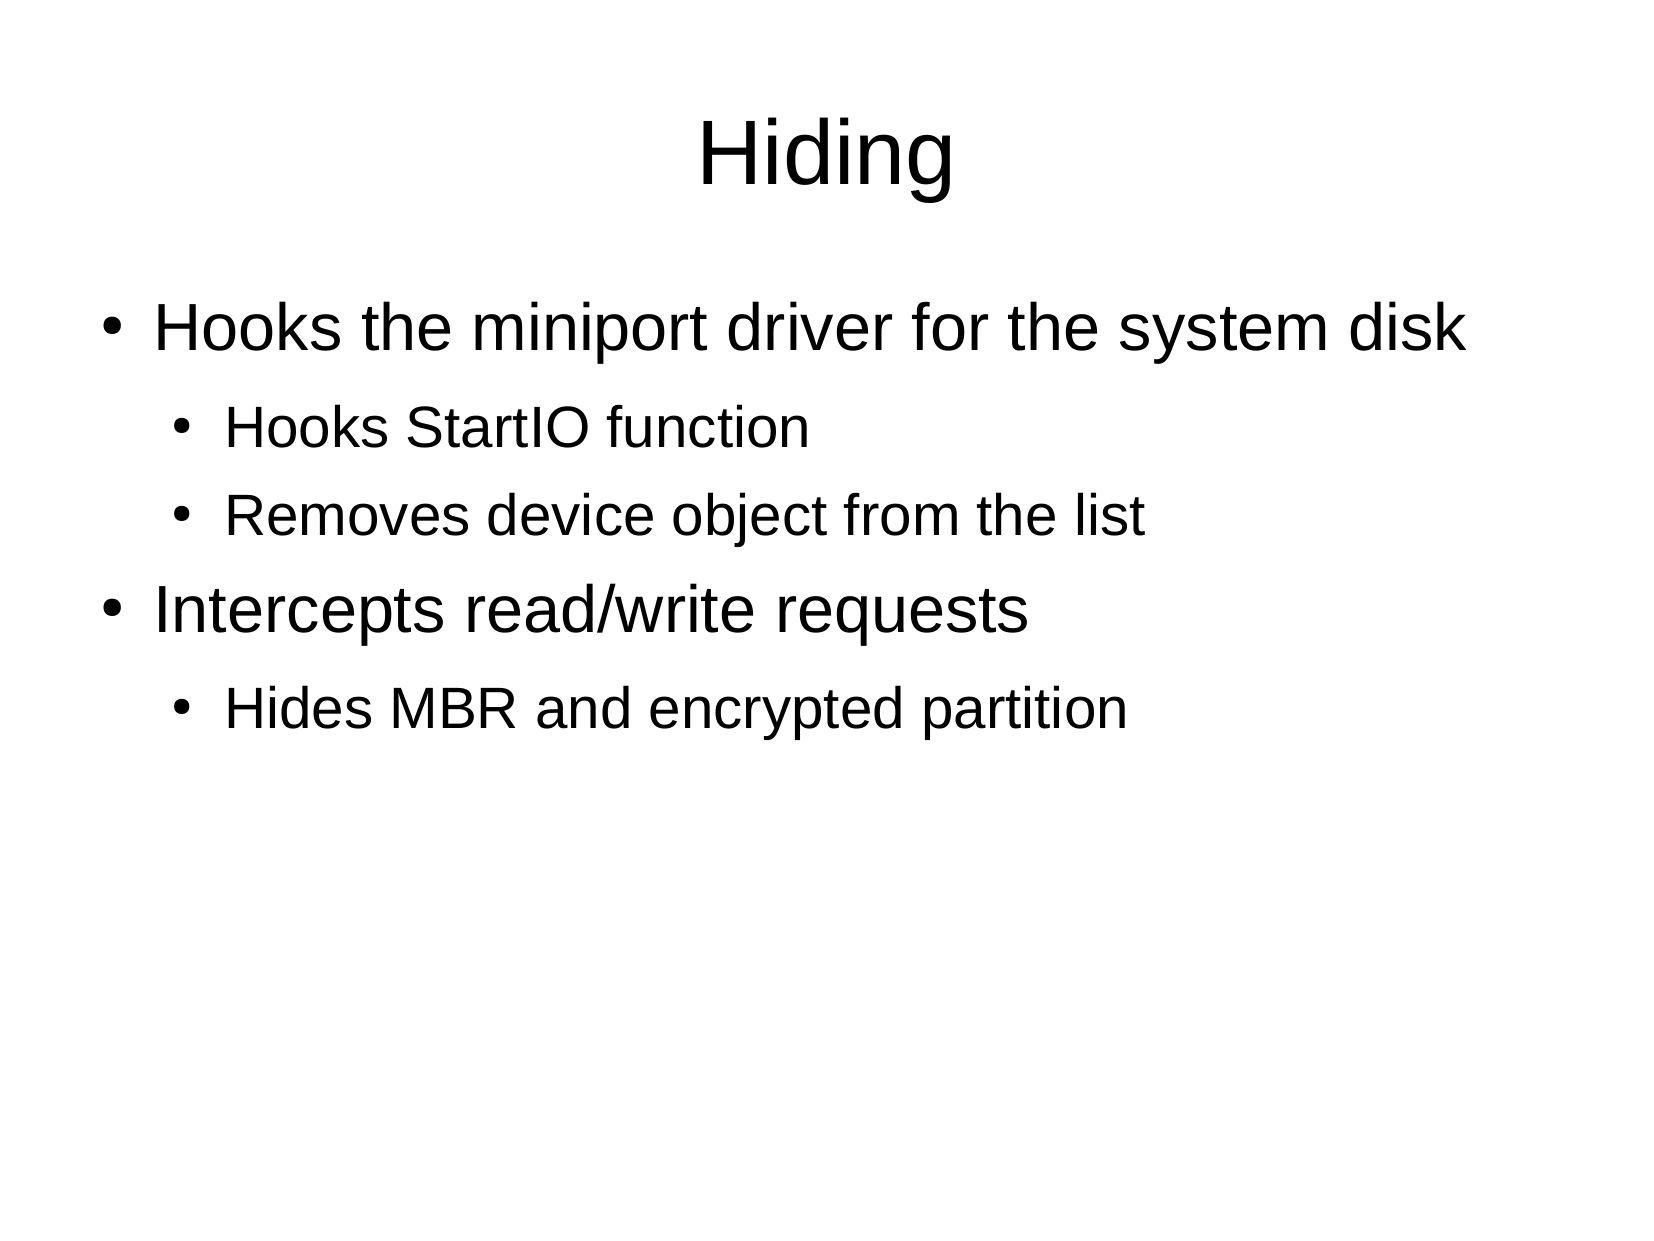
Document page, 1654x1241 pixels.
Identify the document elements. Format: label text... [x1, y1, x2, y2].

list Hooks the miniport driver for the system disk Hooks StartIO function Removes device object from the list Intercepts read/write requests Hides MBR and encrypted partition [82, 290, 1571, 1109]
title Hiding [82, 49, 1571, 257]
